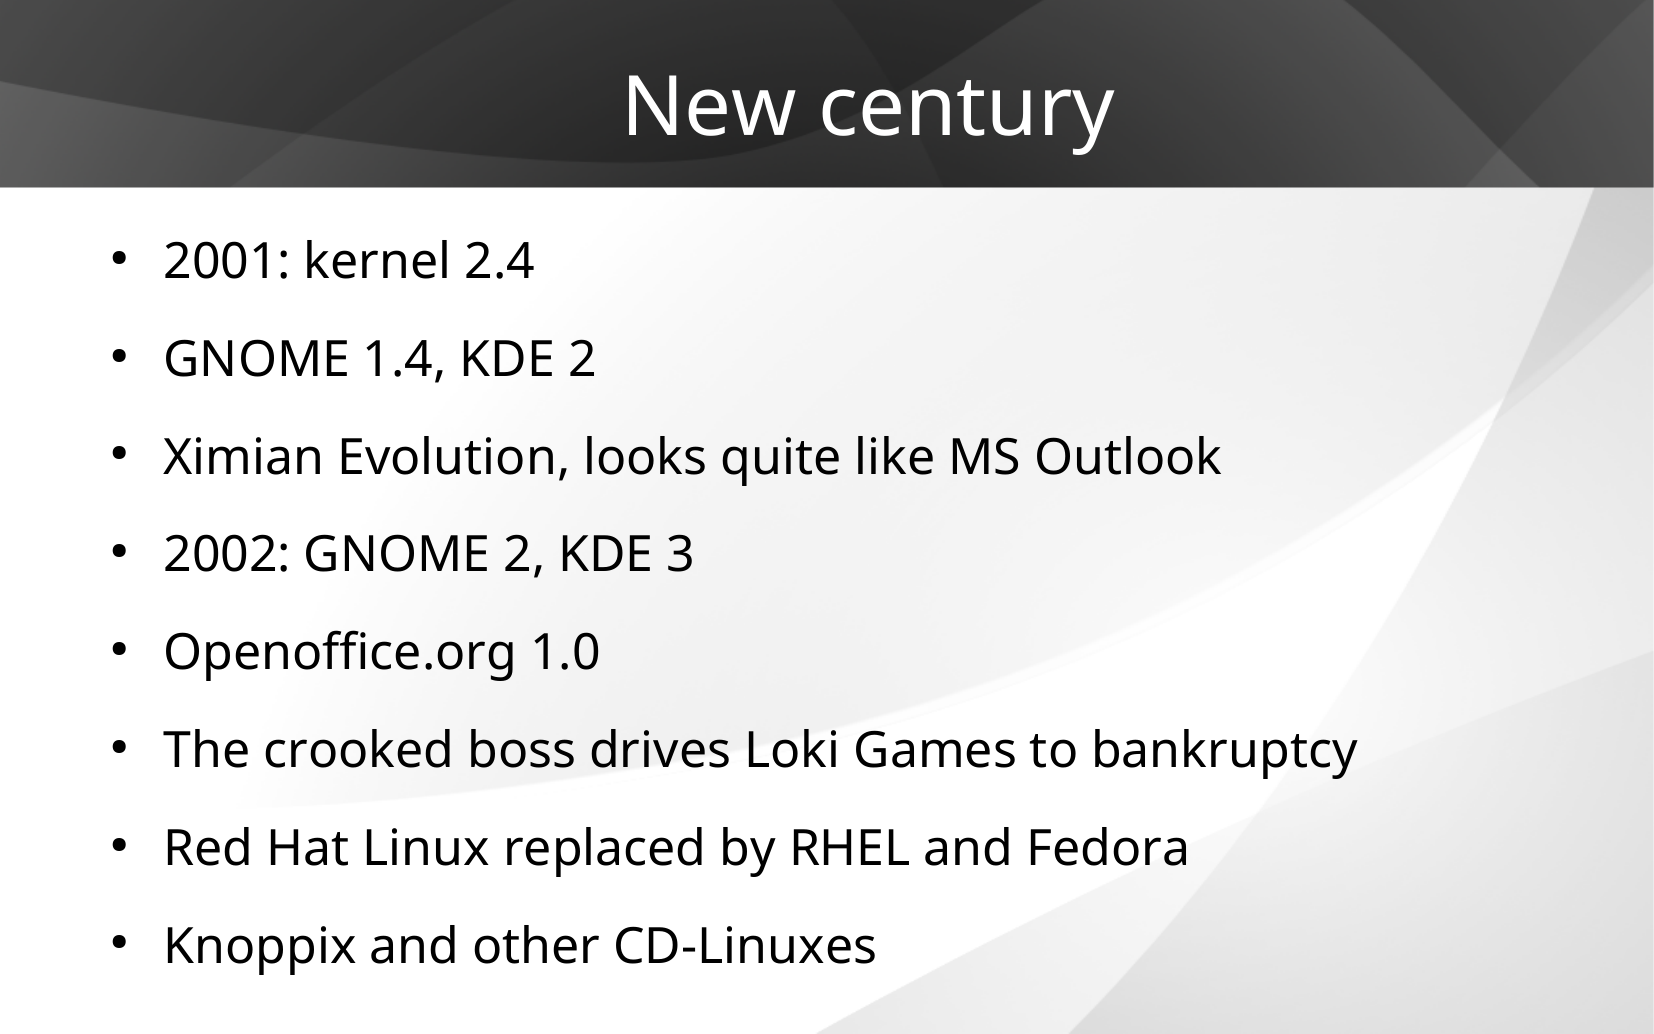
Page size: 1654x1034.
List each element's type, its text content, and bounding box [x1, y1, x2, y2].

list 2001: kernel 2.4 GNOME 1.4, KDE 2 Ximian Evolution, looks quite like MS Outlook 2002: GNOME 2, KDE 3 Openoffice.org 1.0 The crooked boss drives Loki Games to bankruptcy Red Hat Linux replaced by RHEL and Fedora Knoppix and other CD-Linuxes [75, 225, 1613, 1013]
picture [0, 0, 1654, 1034]
title New century [124, 0, 1613, 208]
